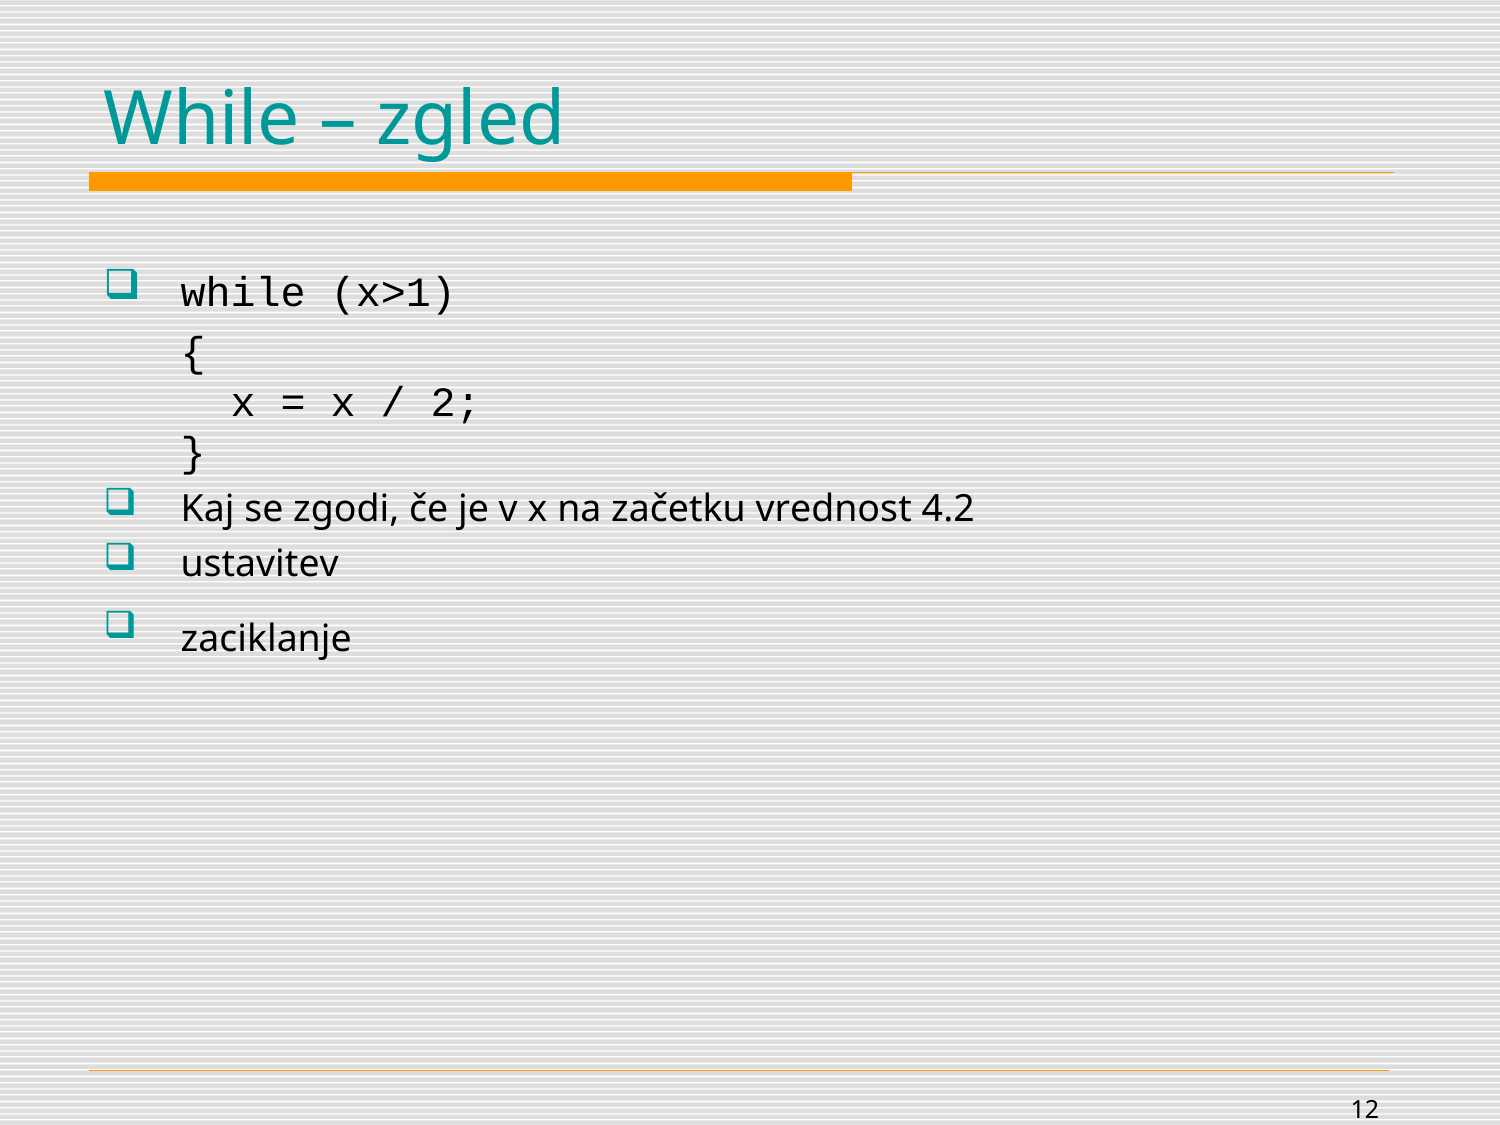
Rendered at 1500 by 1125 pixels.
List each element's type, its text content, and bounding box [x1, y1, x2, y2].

picture [0, 0, 1500, 1125]
title While – zgled [88, 54, 1401, 167]
list while (x>1) { x = x / 2; } Kaj se zgodi, če je v x na začetku vrednost 4.2 ustavitev zaciklanje [88, 196, 1401, 1059]
text_box <number> [1068, 1085, 1394, 1125]
